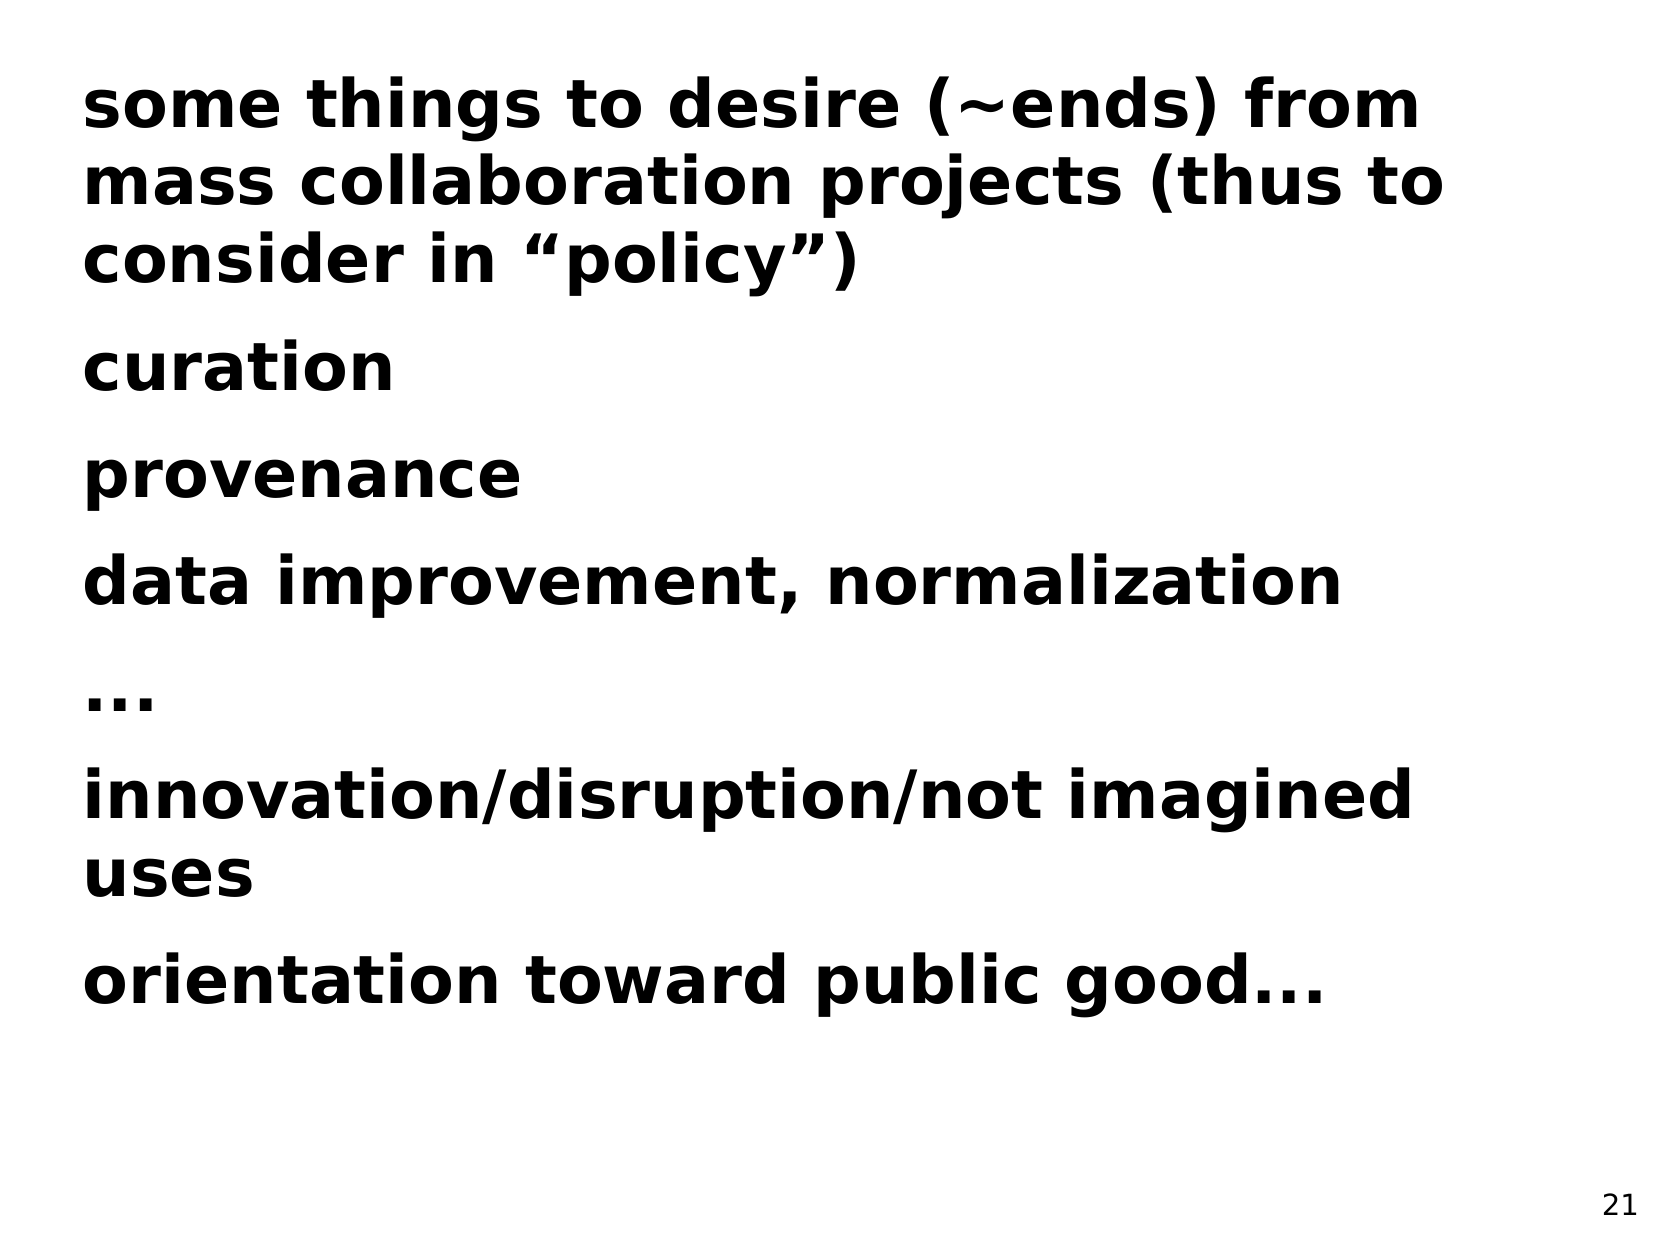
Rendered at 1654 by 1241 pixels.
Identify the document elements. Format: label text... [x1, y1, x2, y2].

list some things to desire (~ends) from mass collaboration projects (thus to consider in “policy”) curation provenance data improvement, normalization ... innovation/disruption/not imagined uses orientation toward public good... [82, 65, 1571, 1128]
